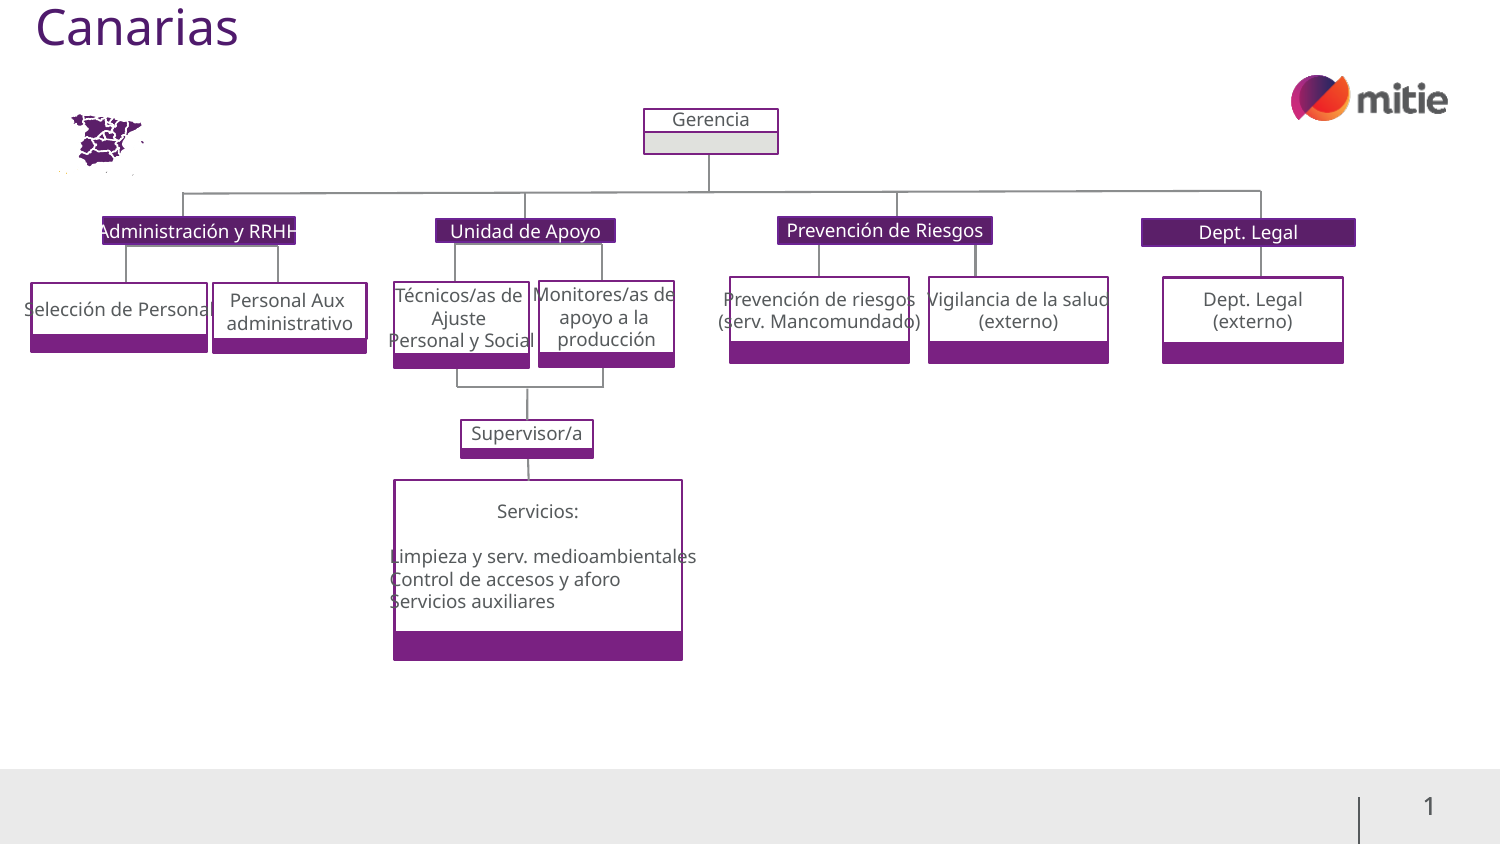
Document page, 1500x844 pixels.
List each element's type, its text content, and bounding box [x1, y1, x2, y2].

text_box Supervisor/a [461, 420, 593, 449]
text_box [644, 132, 778, 154]
text_box 1 [1395, 790, 1465, 838]
text_box Monitores/as de apoyo a la producción [539, 281, 674, 353]
text_box Vigilancia de la salud (externo) [929, 277, 1108, 342]
text_box [138, 139, 146, 146]
text_box [929, 342, 1108, 363]
text_box Administración y RRHH [103, 217, 295, 244]
text_box Prevención de riesgos (serv. Mancomundado) [730, 277, 909, 342]
title Canarias [35, 1, 1099, 61]
text_box [70, 113, 144, 168]
text_box Dept. Legal (externo) [1163, 278, 1343, 343]
text_box [730, 342, 909, 363]
text_box [461, 449, 593, 458]
text_box [394, 354, 529, 368]
text_box [73, 164, 81, 173]
text_box [31, 335, 207, 352]
text_box Dept. Legal [1142, 219, 1355, 246]
text_box Unidad de Apoyo [436, 219, 615, 242]
text_box [213, 339, 366, 353]
text_box Técnicos/as de Ajuste Personal y Social [394, 282, 529, 354]
text_box Prevención de Riesgos [778, 217, 992, 244]
text_box [394, 632, 682, 660]
text_box Personal Aux administrativo [213, 283, 366, 339]
text_box Selección de Personal [31, 283, 207, 335]
text_box Gerencia [644, 109, 778, 132]
text_box [539, 353, 674, 367]
text_box [1163, 343, 1343, 363]
text_box Servicios: Limpieza y serv. medioambientales Control de accesos y aforo Servicios auxiliares [394, 480, 682, 632]
